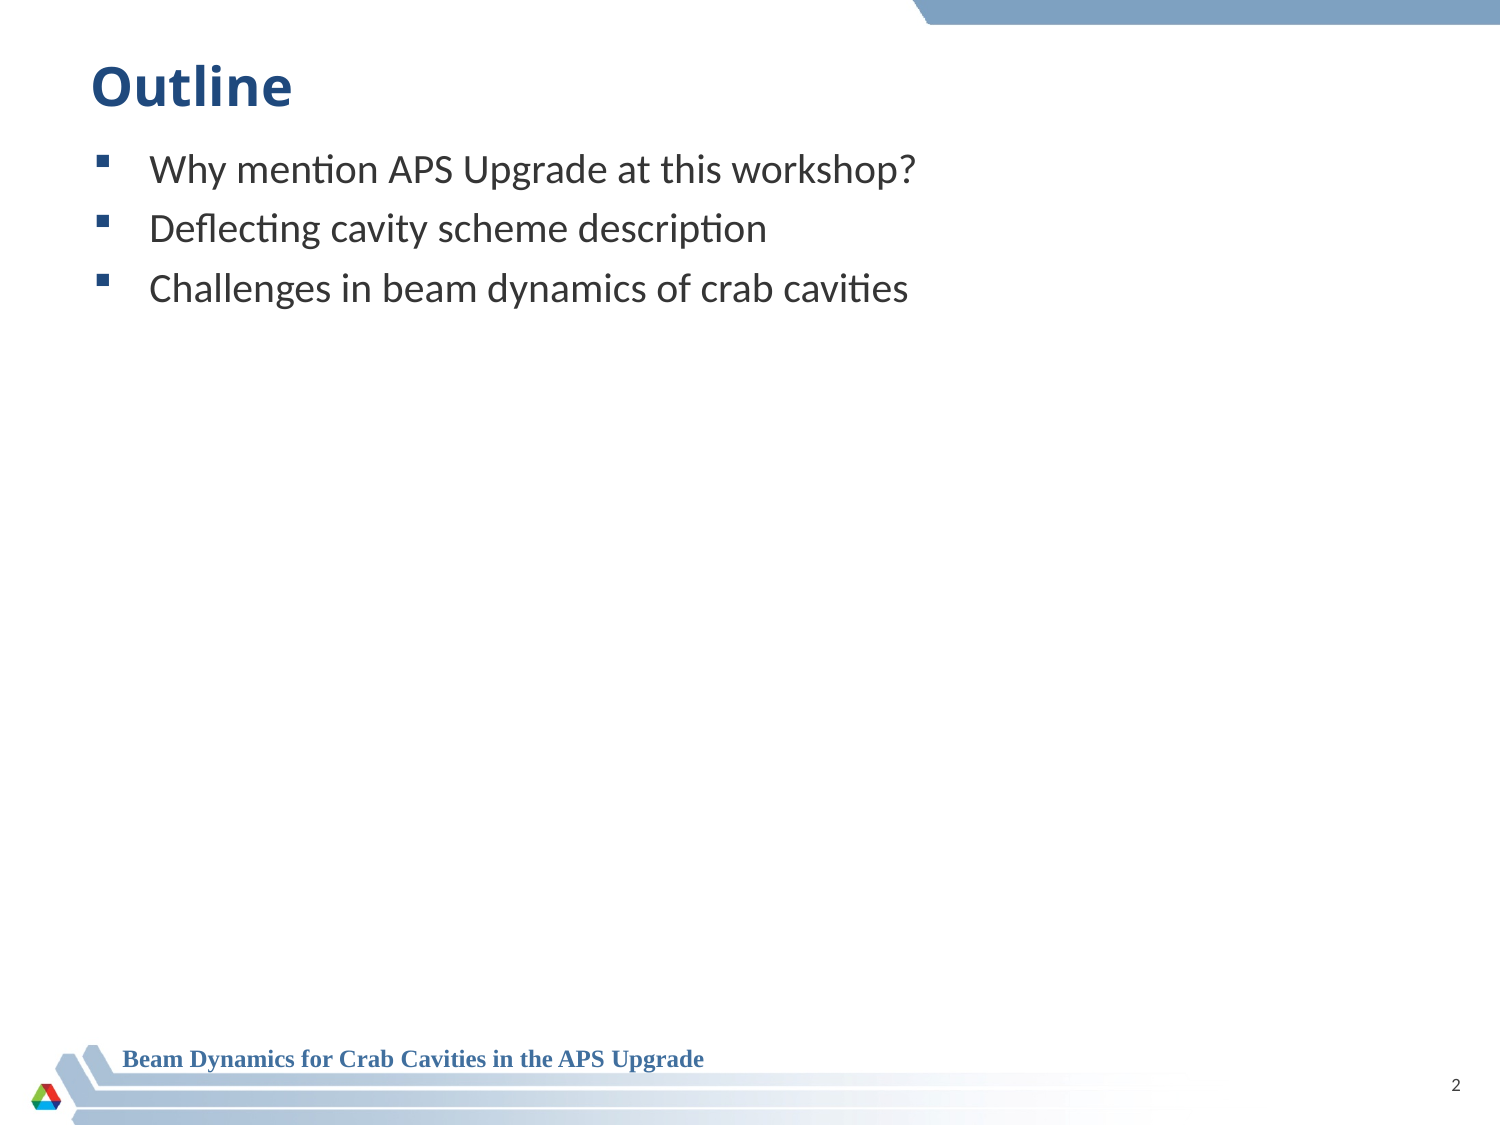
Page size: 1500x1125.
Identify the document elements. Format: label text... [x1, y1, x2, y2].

list Why mention APS Upgrade at this workshop? Deflecting cavity scheme description Challenges in beam dynamics of crab cavities [78, 134, 1429, 1028]
title Outline [75, 45, 1426, 248]
picture [0, 0, 1500, 26]
text_box <number> [1412, 1064, 1476, 1125]
picture [0, 1037, 1500, 1125]
